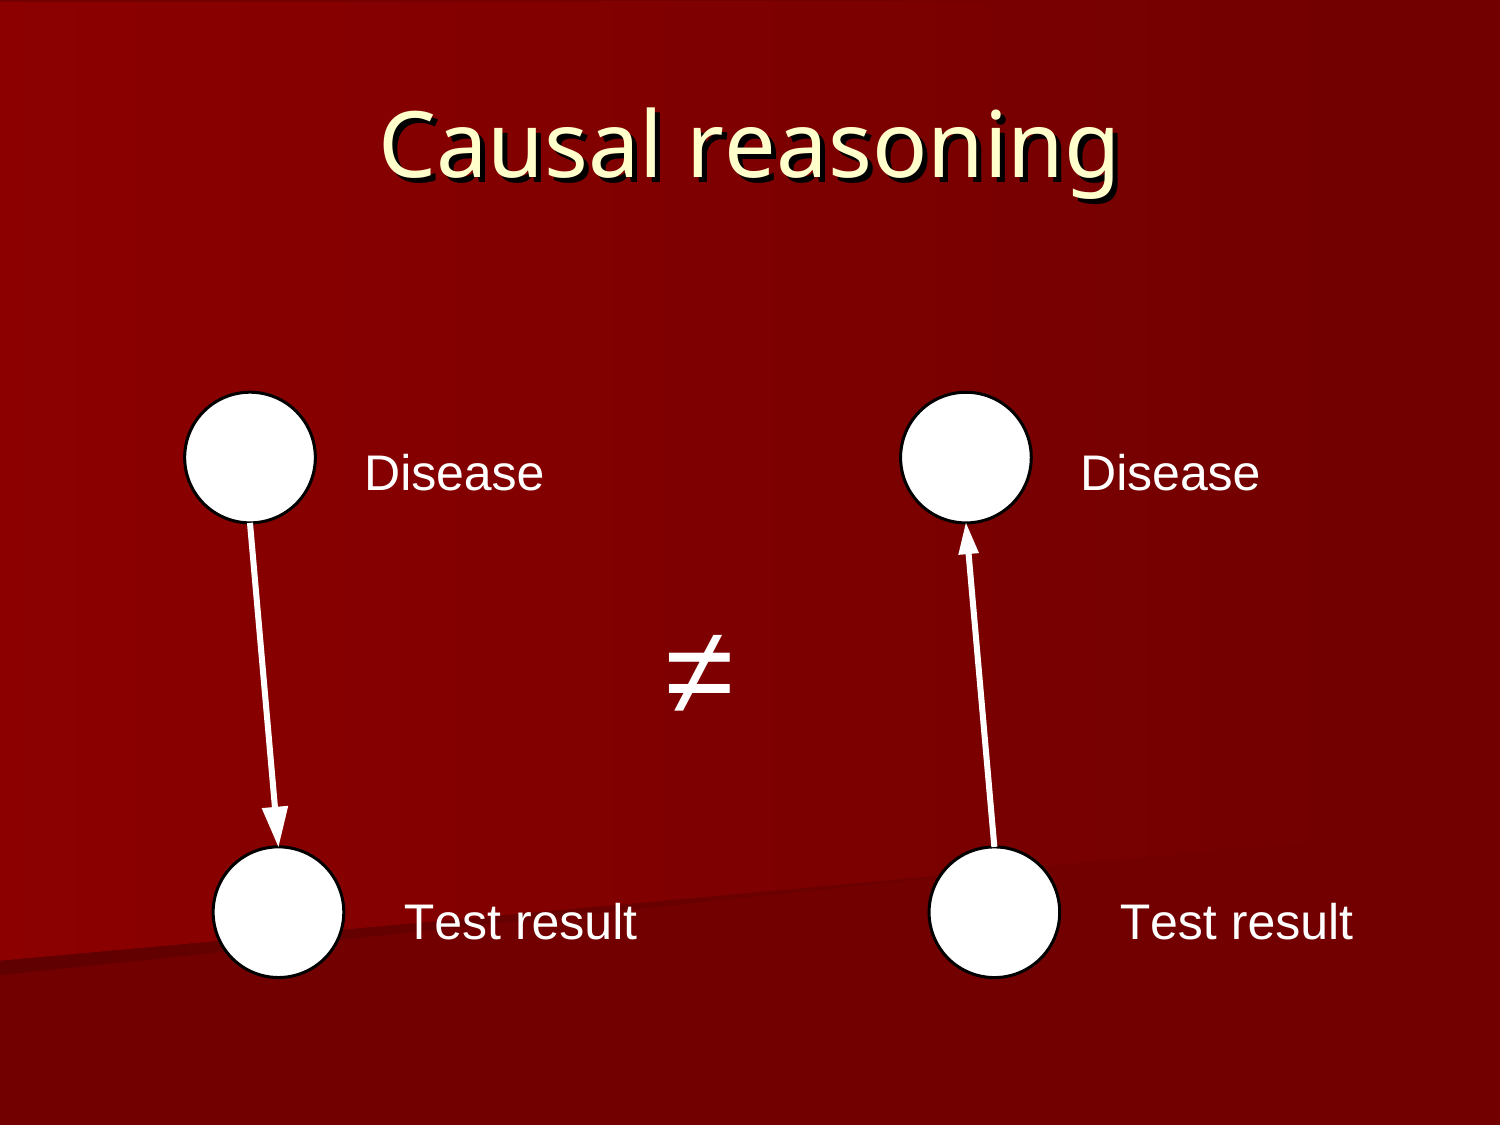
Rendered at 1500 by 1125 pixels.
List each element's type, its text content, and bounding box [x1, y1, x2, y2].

text_box Disease [1065, 437, 1276, 509]
text_box [213, 846, 344, 978]
title Causal reasoning [112, 0, 1388, 286]
text_box Test result [1105, 886, 1369, 958]
text_box [184, 392, 316, 523]
text_box [900, 392, 1032, 523]
text_box Disease [349, 437, 560, 509]
text_box Test result [389, 886, 653, 958]
text_box ≠ [650, 593, 810, 749]
text_box [929, 847, 1060, 978]
